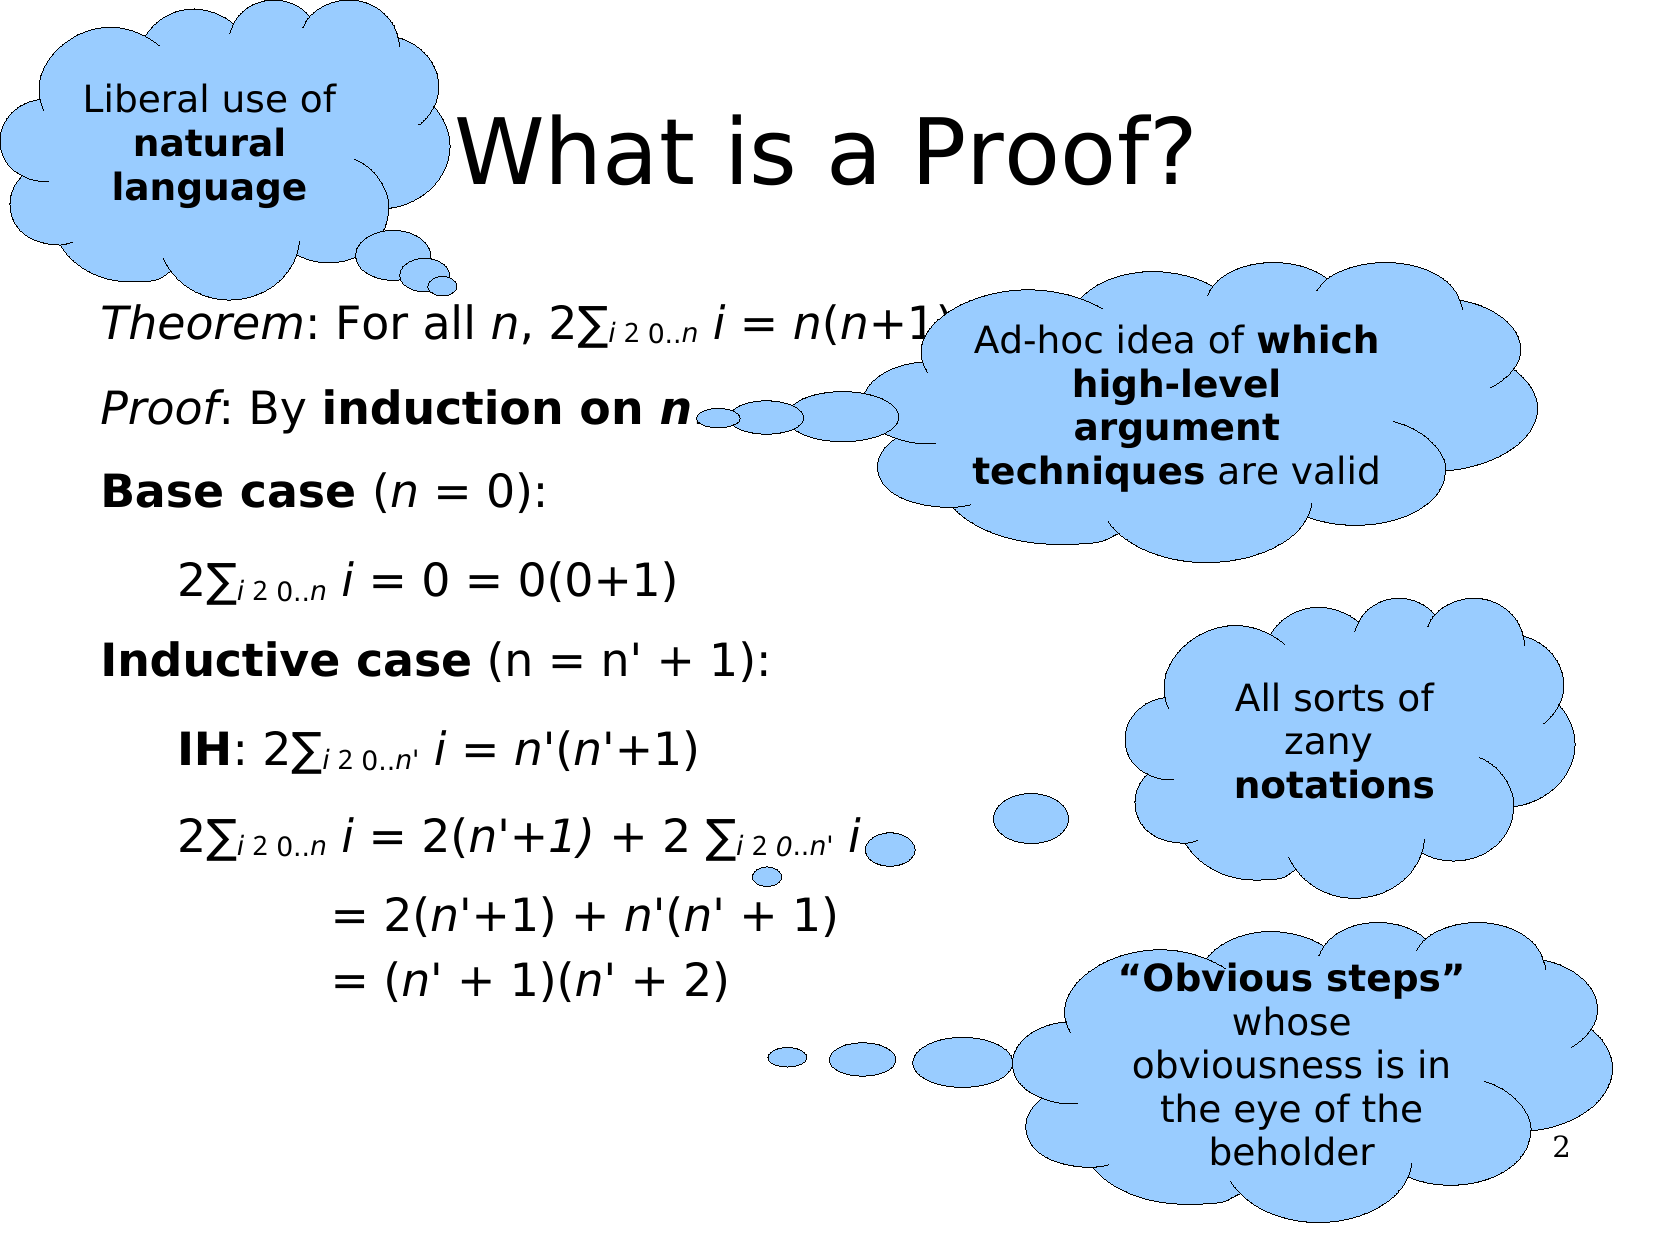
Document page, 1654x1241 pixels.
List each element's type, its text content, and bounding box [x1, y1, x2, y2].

text_box All sorts of zany notations [865, 832, 916, 867]
text_box All sorts of zany notations [1125, 598, 1576, 899]
text_box Liberal use of natural language [0, 0, 457, 301]
text_box Ad-hoc idea of which high-level argument techniques are valid [696, 262, 1538, 563]
title What is a Proof? [385, 49, 1571, 257]
text_box “Obvious steps” whose obviousness is in the eye of the beholder [829, 1042, 896, 1077]
text_box All sorts of zany notations [993, 793, 1069, 844]
list Theorem: For all n, 2∑i 2 0..n i = n(n+1). Proof: By induction on n. Base case (n = 0): 2∑i 2 0..n i = 0 = 0(0+1) Inductive case (n = n' + 1): IH: 2∑i 2 0..n' i = n'(n'+1) 2∑i 2 0..n i = 2(n'+1) + 2 ∑i 2 0..n' i = 2(n'+1) + n'(n' + 1) = (n' + 1)(n' + 2) [82, 290, 1571, 1109]
text_box “Obvious steps” whose obviousness is in the eye of the beholder [912, 922, 1613, 1223]
text_box All sorts of zany notations [752, 866, 782, 887]
